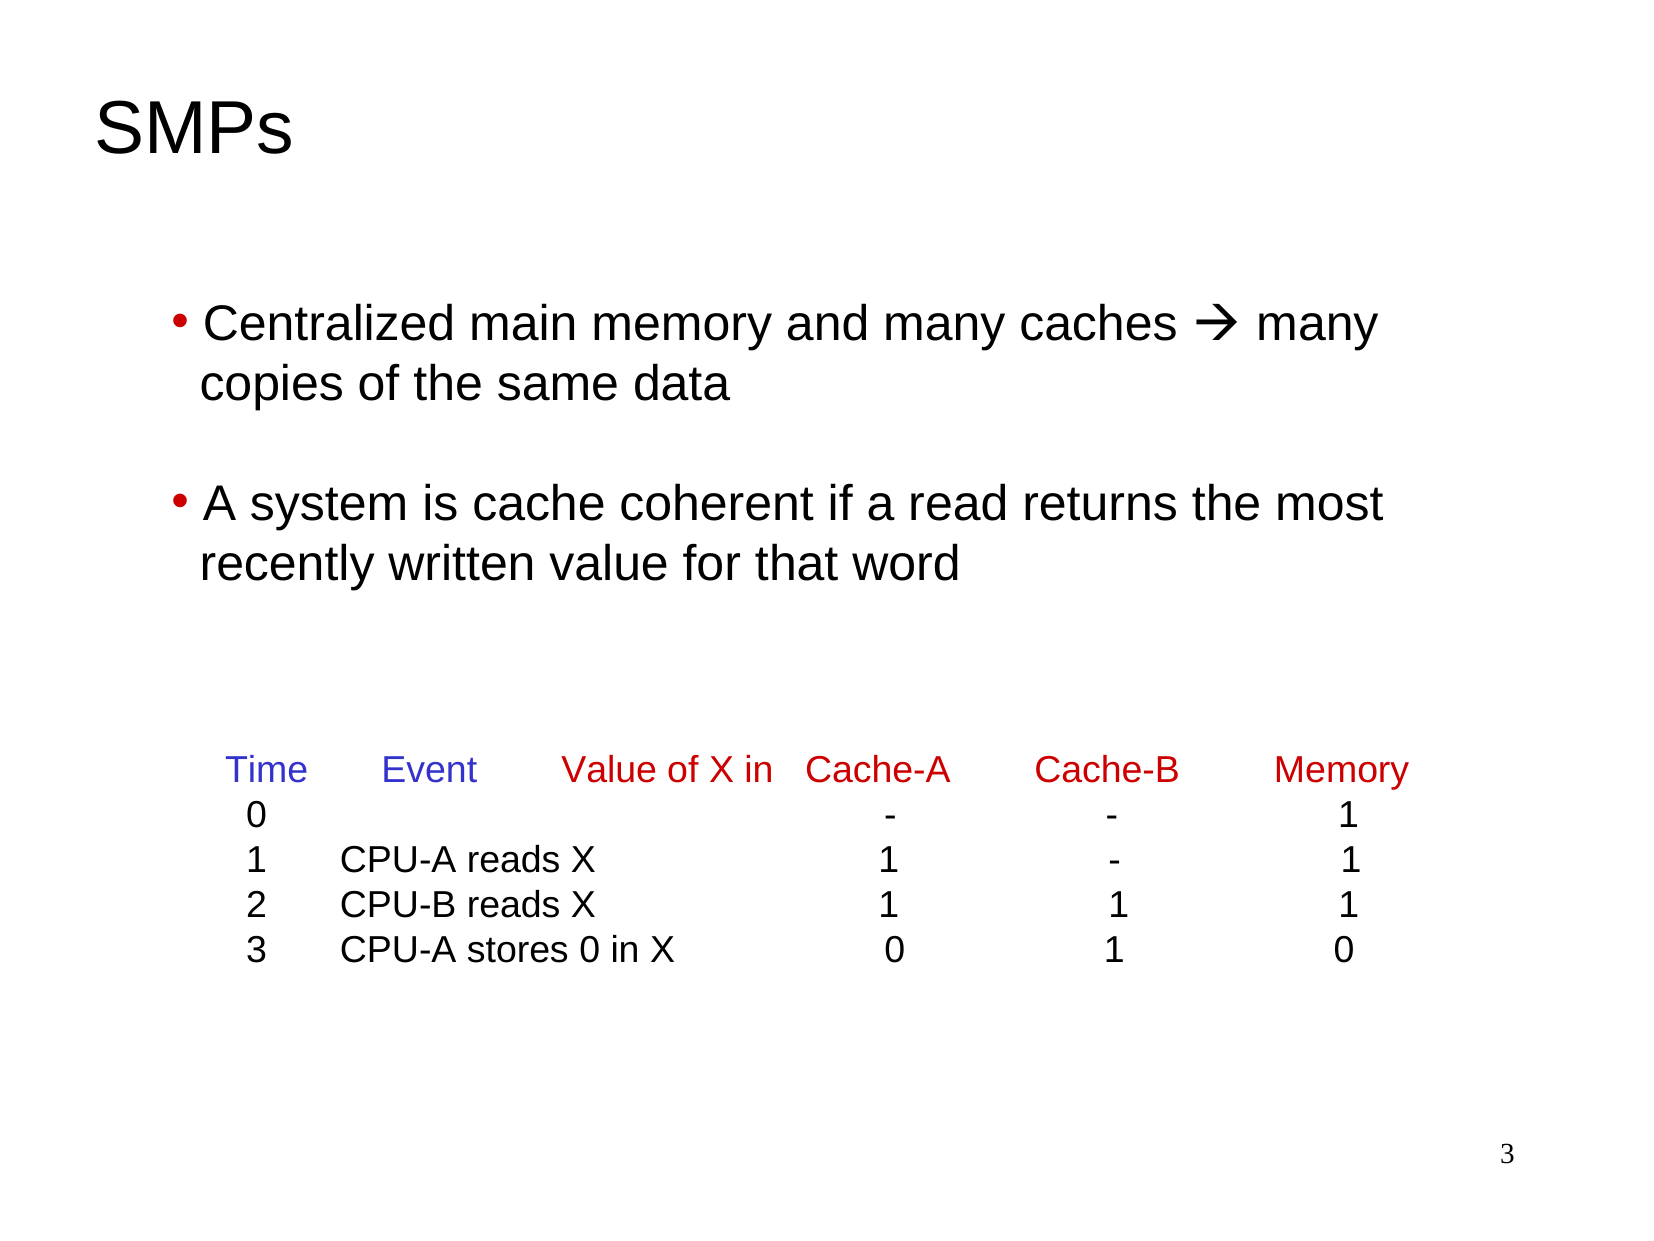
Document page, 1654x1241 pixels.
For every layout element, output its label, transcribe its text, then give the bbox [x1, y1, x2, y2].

text_box Centralized main memory and many caches  many copies of the same data A system is cache coherent if a read returns the most recently written value for that word [156, 282, 1400, 599]
text_box <number> [1184, 1129, 1530, 1213]
text_box SMPs [79, 71, 310, 177]
text_box Time Event Value of X in Cache-A Cache-B Memory 0 - - 1 1 CPU-A reads X 1 - 1 2 CPU-B reads X 1 1 1 3 CPU-A stores 0 in X 0 1 0 [210, 736, 1425, 978]
